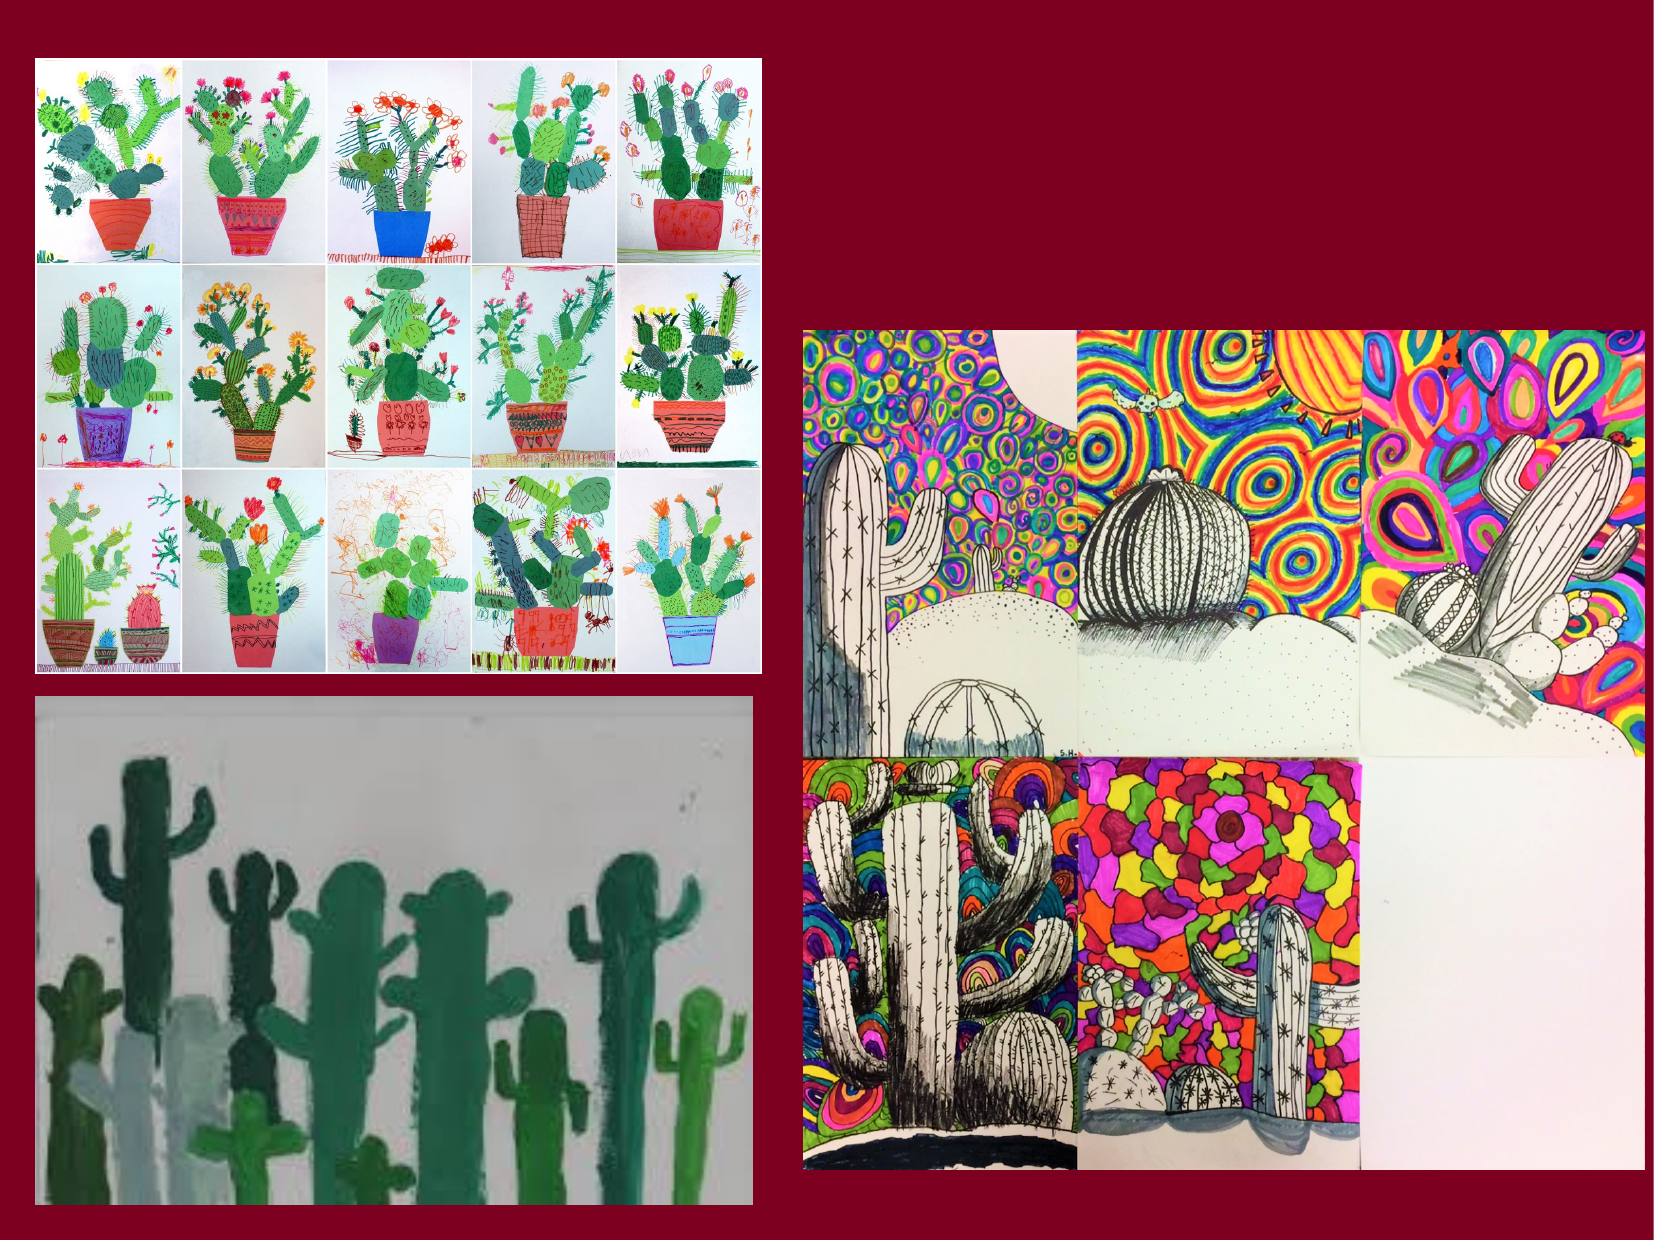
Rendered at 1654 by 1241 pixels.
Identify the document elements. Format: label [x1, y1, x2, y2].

picture [35, 696, 753, 1205]
picture [803, 330, 1645, 1170]
picture [35, 58, 762, 674]
